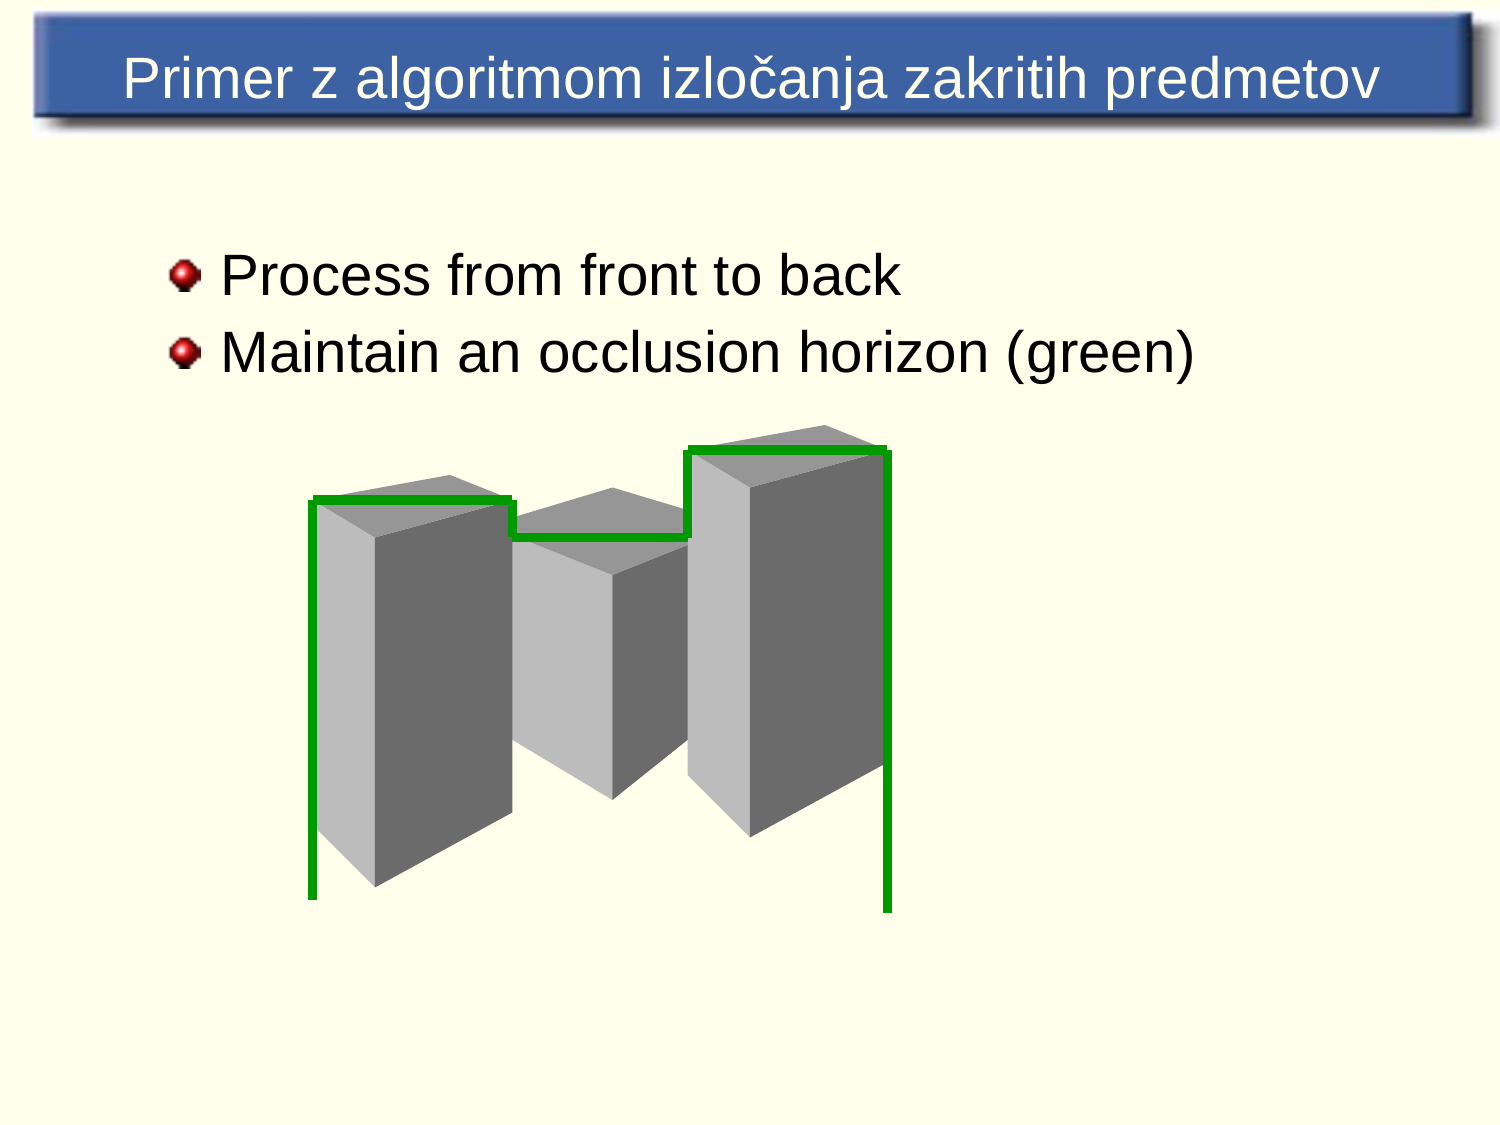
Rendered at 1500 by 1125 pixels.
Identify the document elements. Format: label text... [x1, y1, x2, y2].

text_box [714, 424, 876, 445]
list Process from front to back Maintain an occlusion horizon (green) [149, 237, 1463, 394]
picture [32, 9, 1500, 137]
text_box [517, 487, 683, 533]
text_box [339, 474, 501, 495]
title Primer z algoritmom izločanja zakritih predmetov [96, 6, 1409, 120]
text_box [317, 455, 883, 888]
